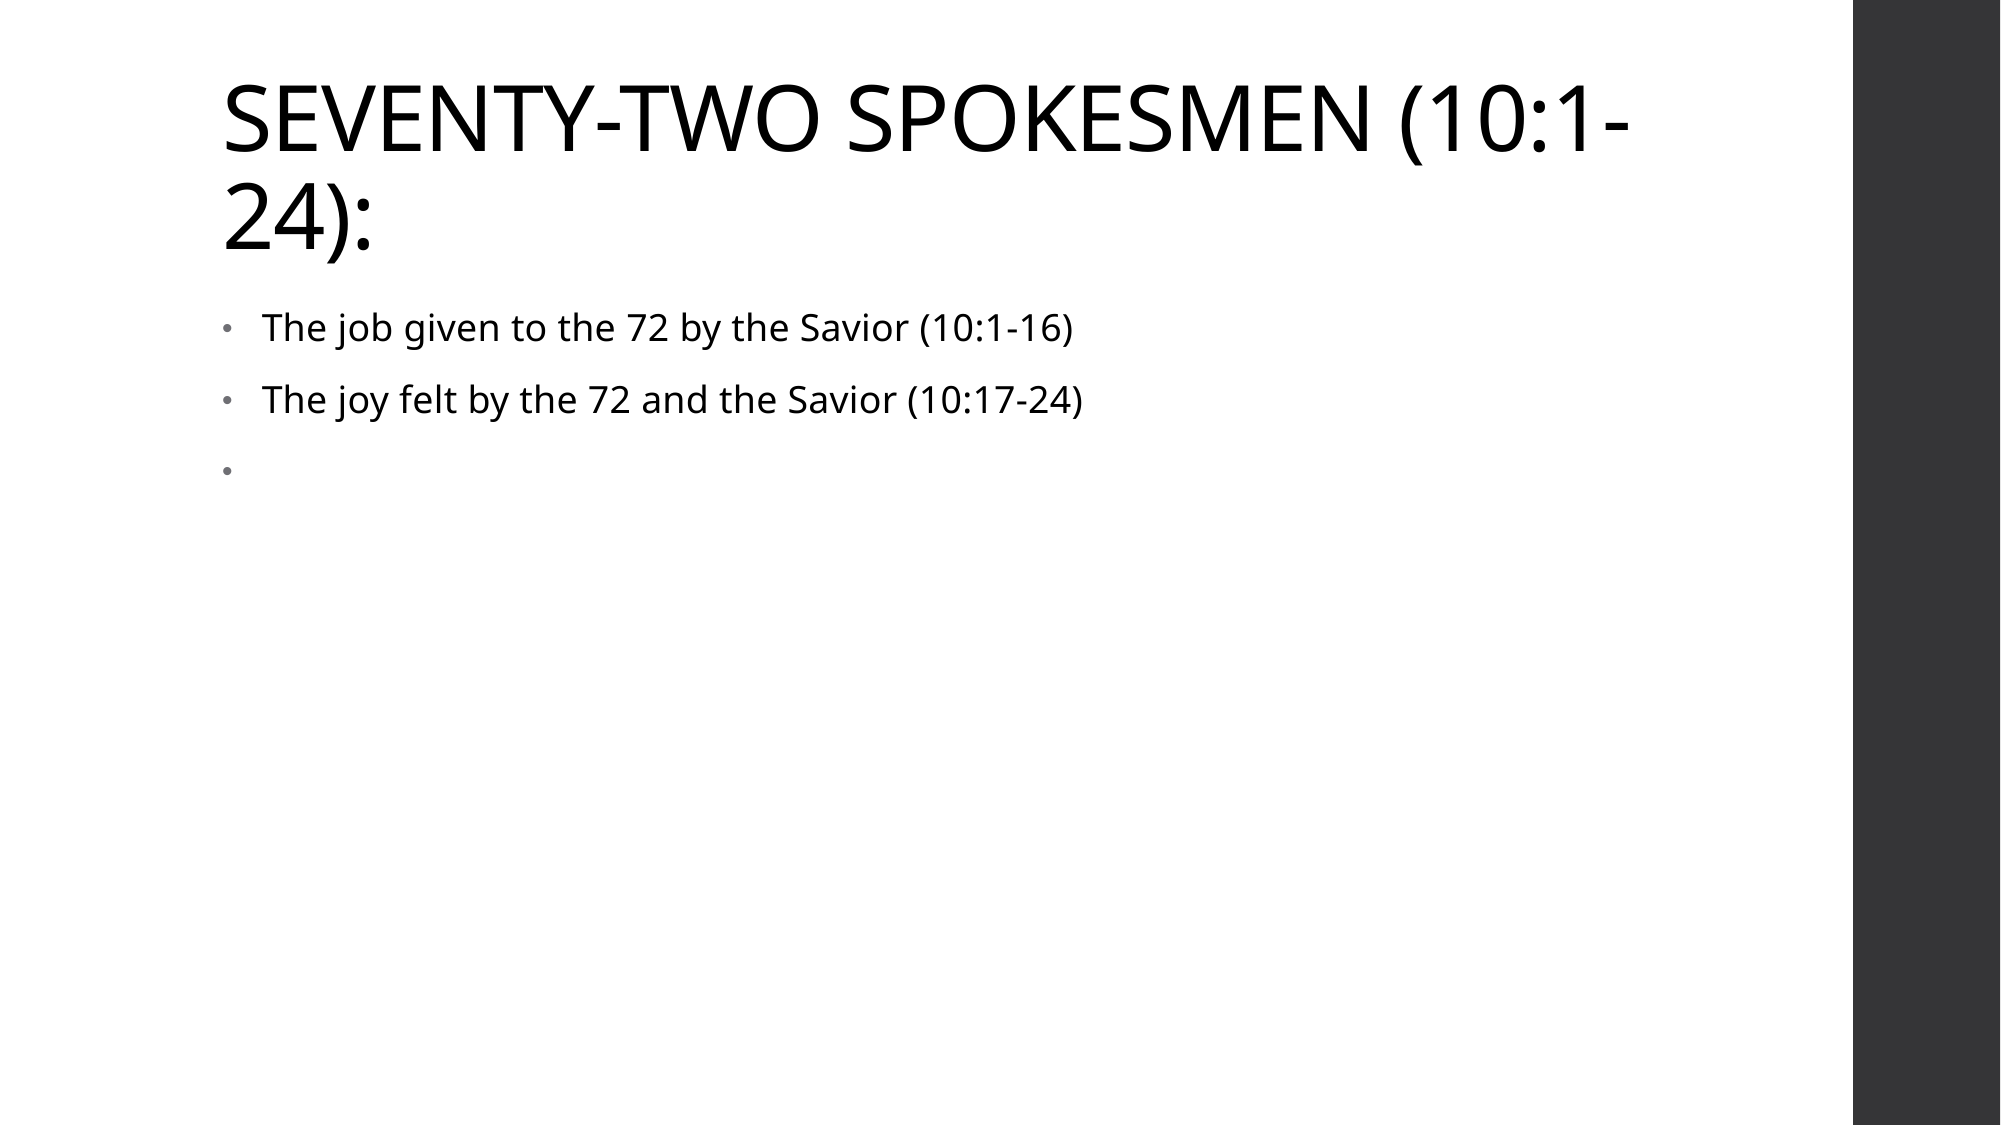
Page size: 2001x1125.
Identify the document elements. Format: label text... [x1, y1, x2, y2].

list The job given to the 72 by the Savior (10:1-16) The joy felt by the 72 and the Savior (10:17-24) [206, 299, 1617, 1014]
title SEVENTY-TWO SPOKESMEN (10:1-24): [206, 60, 1797, 278]
